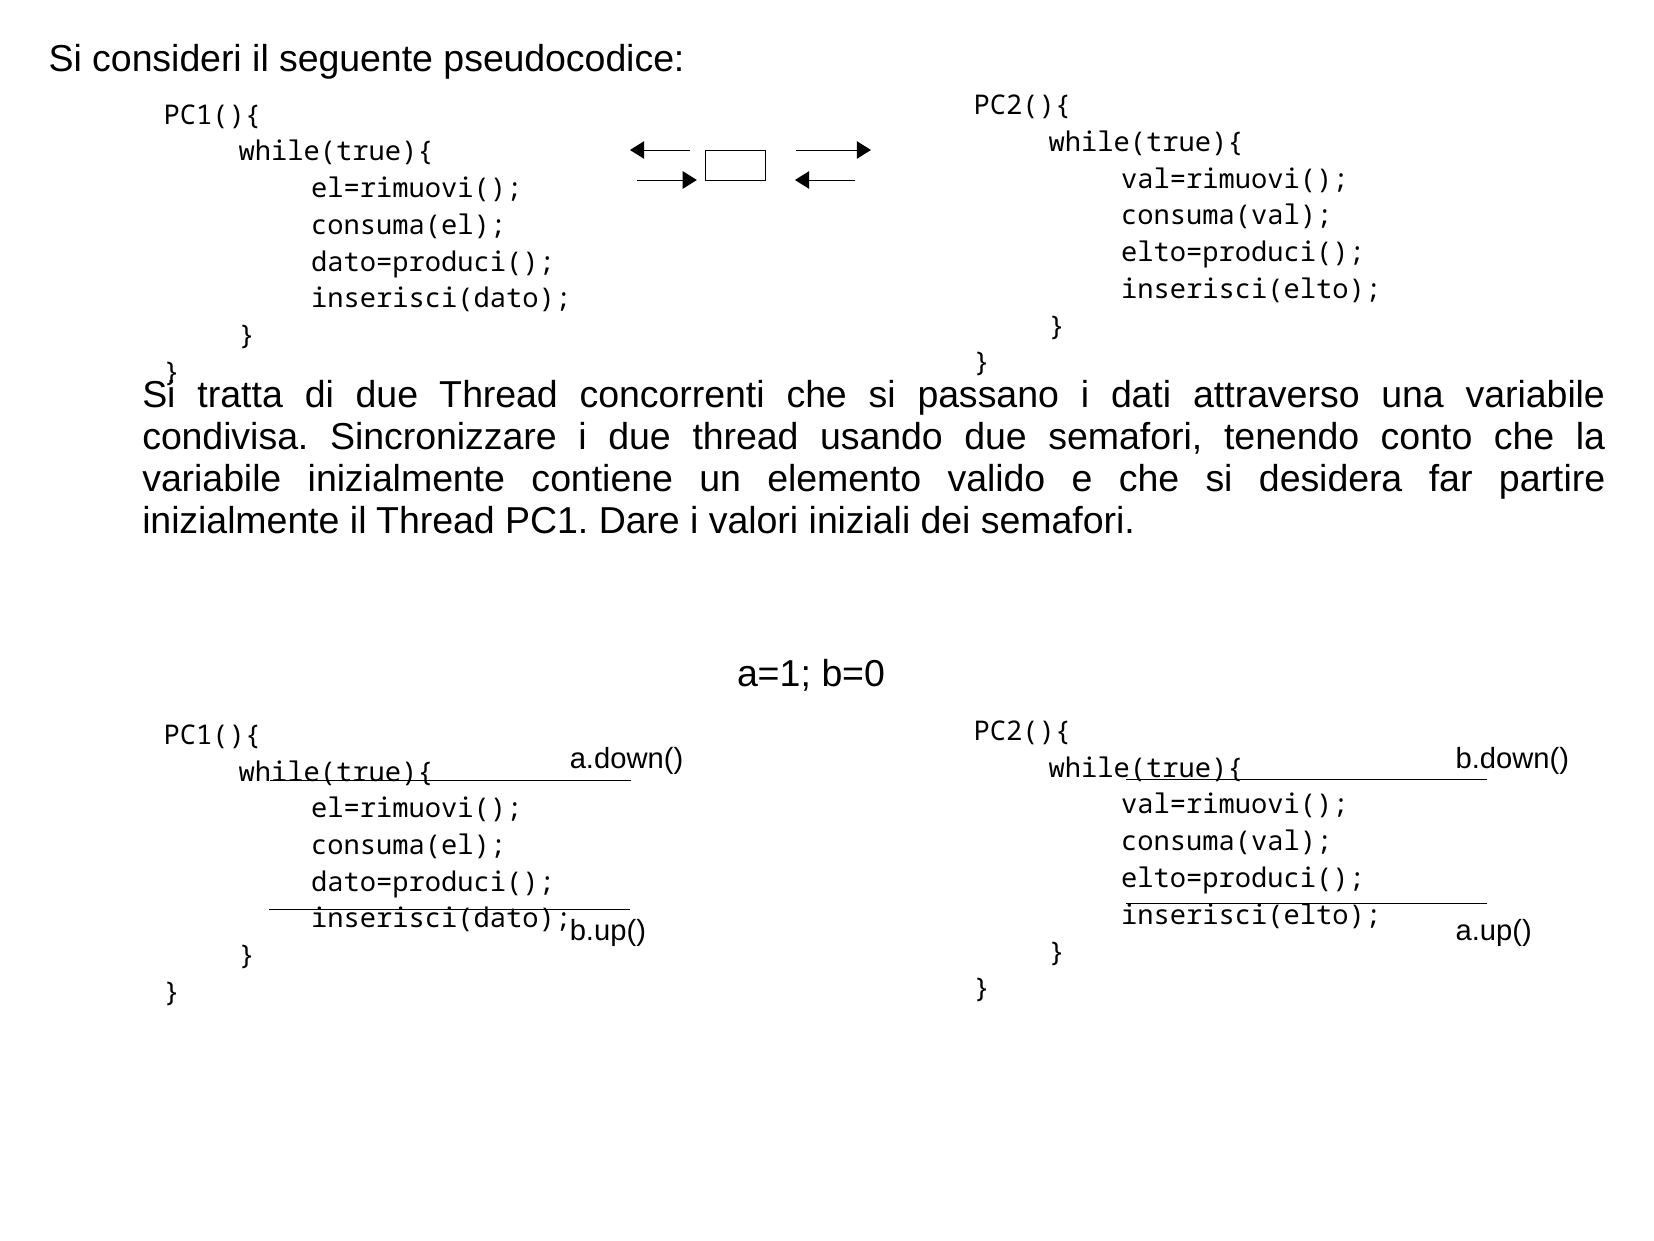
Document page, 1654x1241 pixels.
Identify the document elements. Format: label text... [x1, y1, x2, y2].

text_box PC1(){ while(true){ el=rimuovi(); consuma(el); dato=produci(); inserisci(dato); } } [75, 87, 616, 356]
text_box b.down() [1440, 735, 1621, 783]
text_box Si consideri il seguente pseudocodice: Si tratta di due Thread concorrenti che si passano i dati attraverso una variabile condivisa. Sincronizzare i due thread usando due semafori, tenendo conto che la variabile inizialmente contiene un elemento valido e che si desidera far partire inizialmente il Thread PC1. Dare i valori iniziali dei semafori. [15, 30, 1621, 680]
text_box a=1; b=0 [722, 645, 901, 702]
text_box a.down() [555, 735, 736, 783]
text_box PC1(){ while(true){ el=rimuovi(); consuma(el); dato=produci(); inserisci(dato); } } [75, 708, 616, 976]
text_box PC2(){ while(true){ val=rimuovi(); consuma(val); elto=produci(); inserisci(elto); } } [885, 704, 1426, 972]
text_box b.up() [555, 906, 736, 954]
text_box a.up() [1440, 906, 1621, 954]
text_box PC2(){ while(true){ val=rimuovi(); consuma(val); elto=produci(); inserisci(elto); } } [885, 78, 1426, 346]
